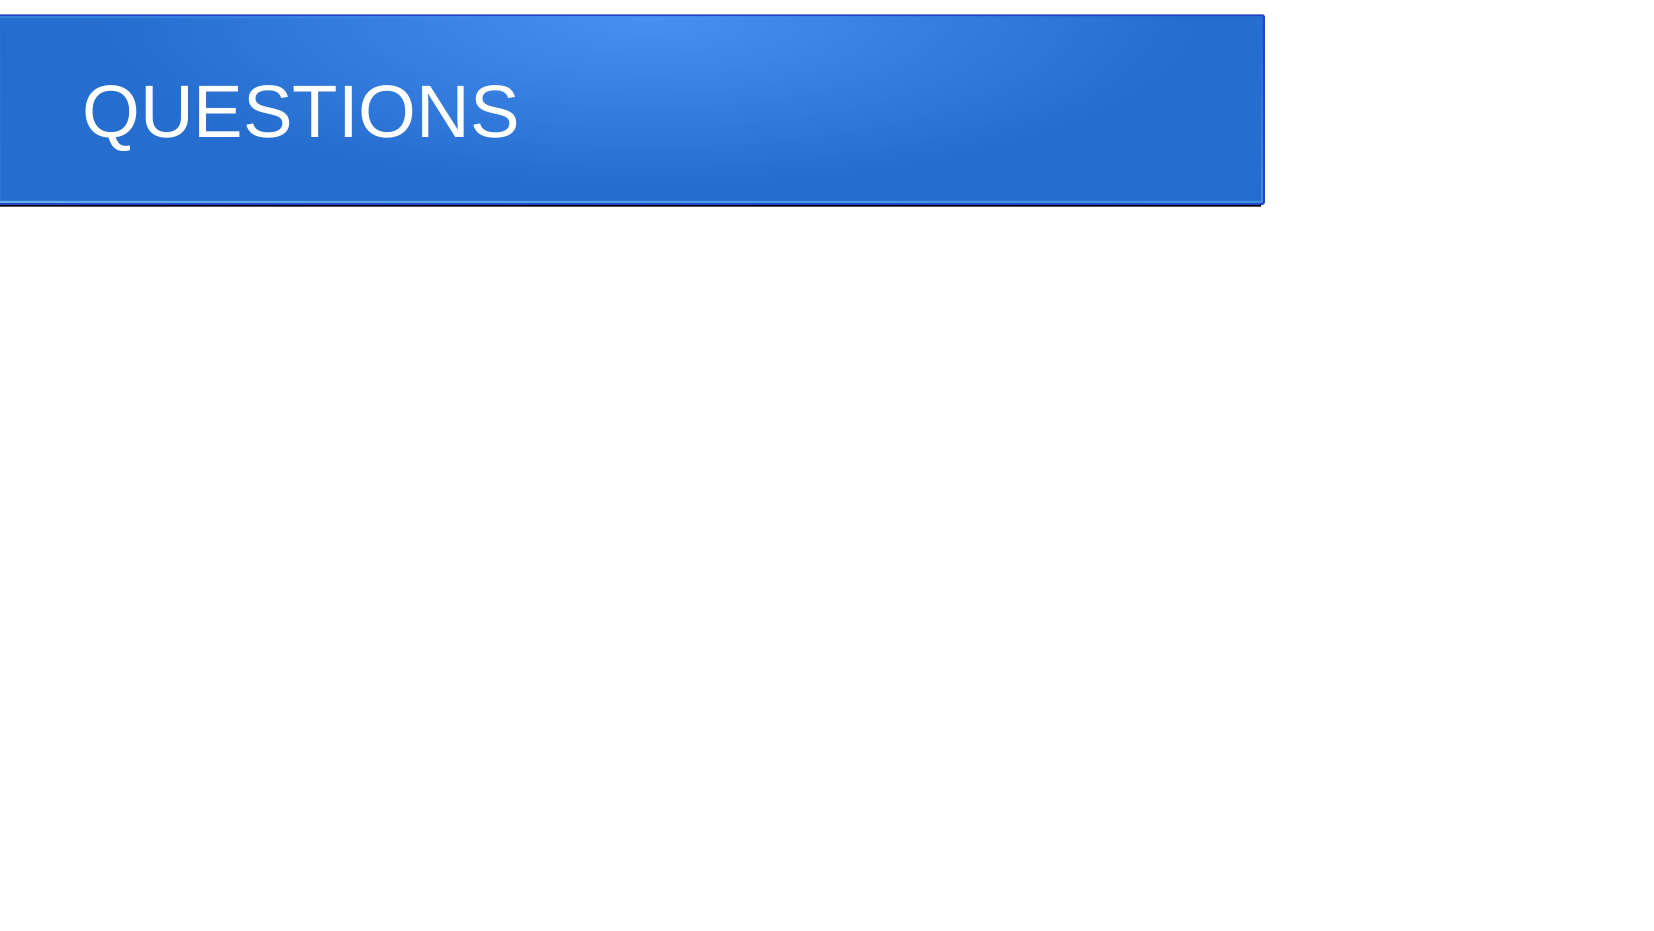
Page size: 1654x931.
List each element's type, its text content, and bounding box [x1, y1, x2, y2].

title QUESTIONS [82, 29, 1235, 196]
